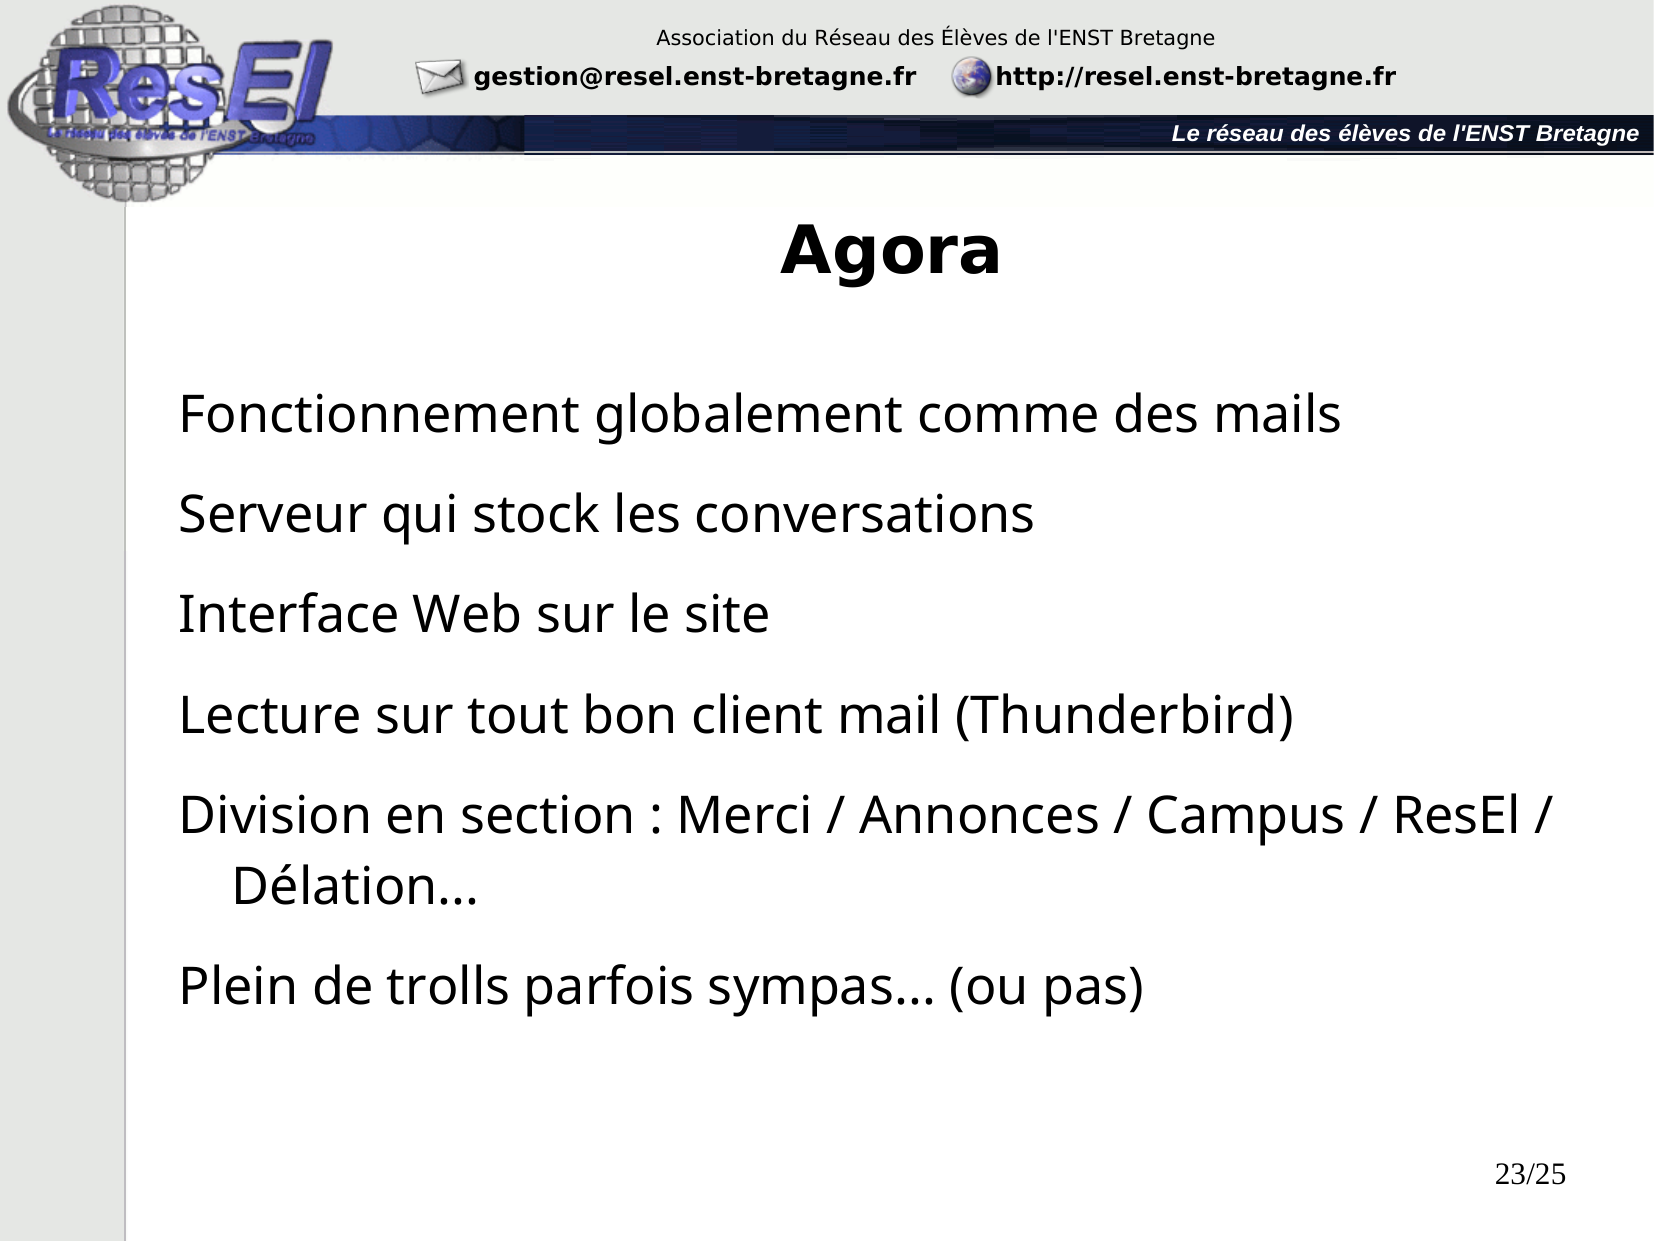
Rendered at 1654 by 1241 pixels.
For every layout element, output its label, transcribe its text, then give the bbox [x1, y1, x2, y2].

list Fonctionnement globalement comme des mails Serveur qui stock les conversations Interface Web sur le site Lecture sur tout bon client mail (Thunderbird) Division en section : Merci / Annonces / Campus / ResEl / Délation... Plein de trolls parfois sympas... (ou pas) [161, 376, 1619, 1198]
picture [0, 0, 1654, 1241]
title Agora [195, 169, 1590, 333]
